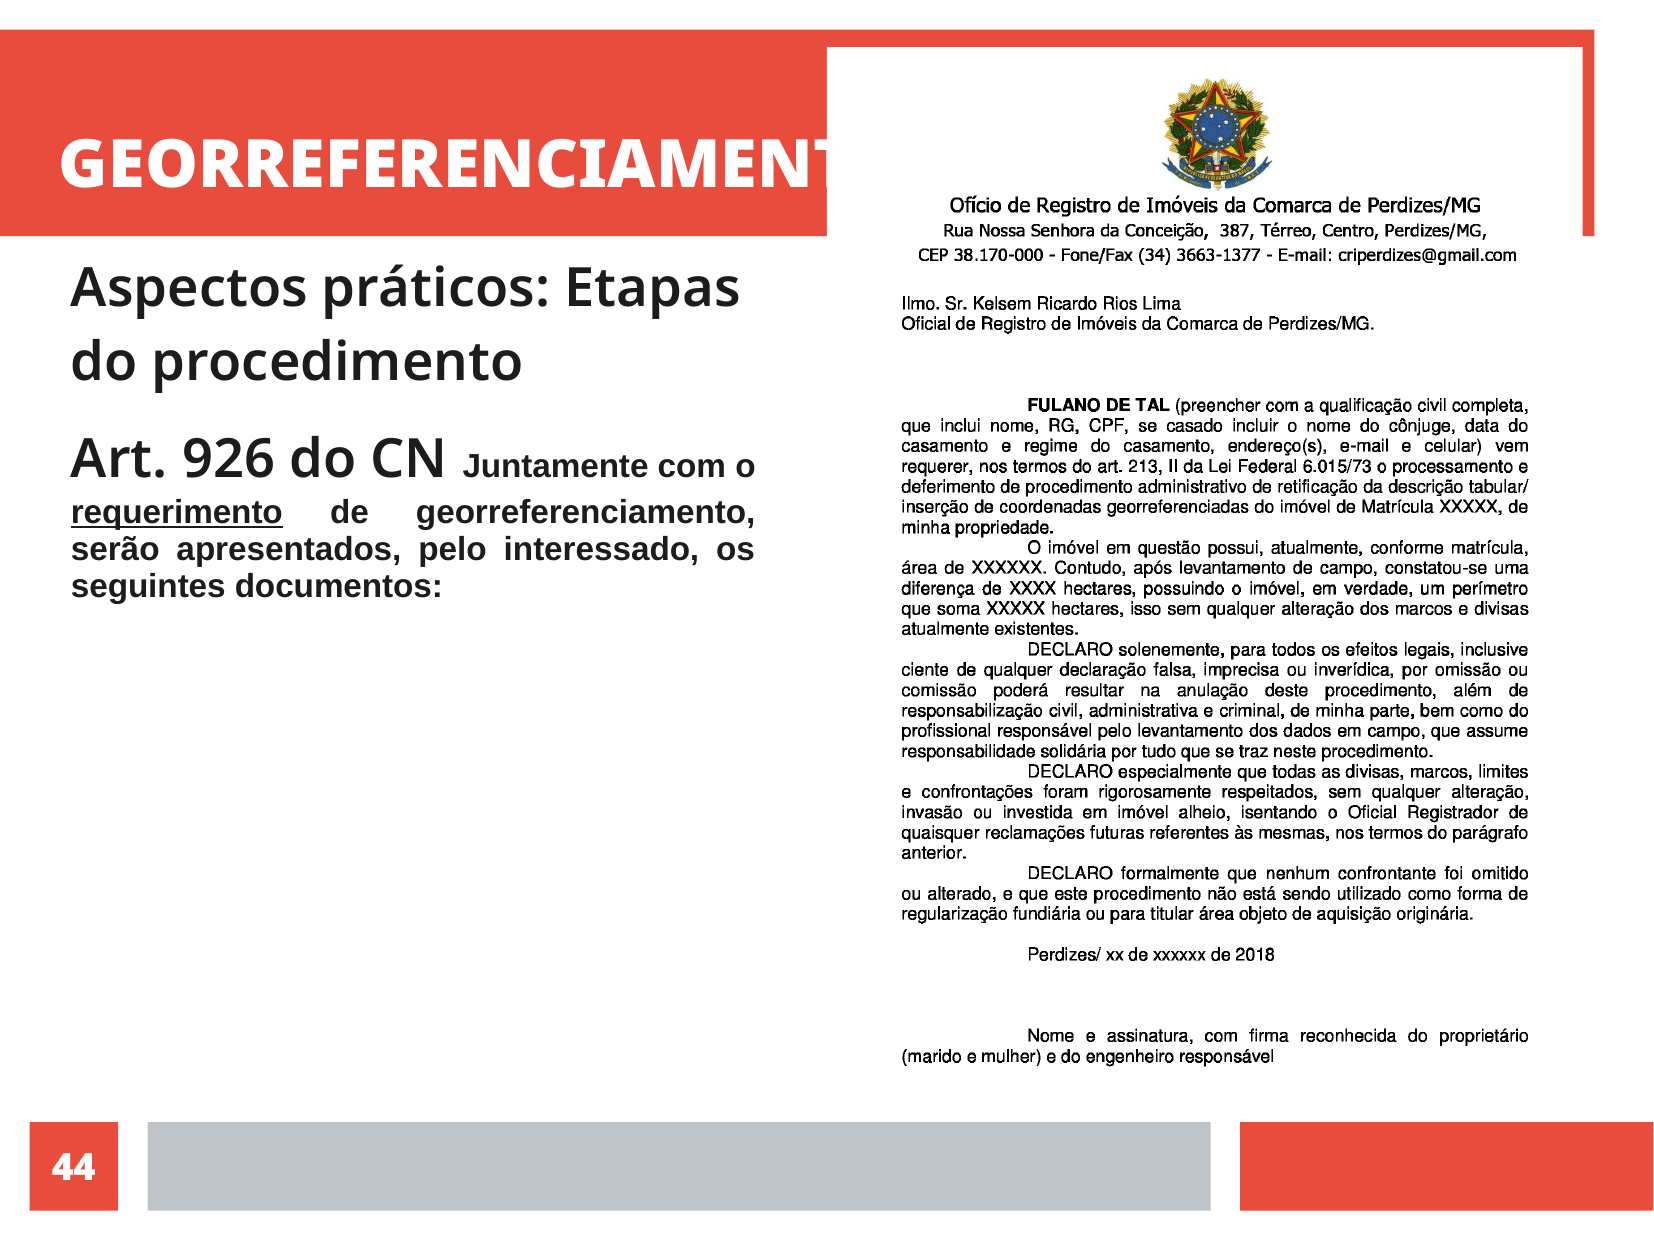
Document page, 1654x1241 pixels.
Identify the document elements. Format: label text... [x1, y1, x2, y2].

title GEORREFERENCIAMENTO [1583, 59, 1595, 207]
picture [826, 47, 1583, 1075]
title GEORREFERENCIAMENTO [59, 59, 826, 207]
list Aspectos práticos: Etapas do procedimento Art. 926 do CN Juntamente com o requerimento de georreferenciamento, serão apresentados, pelo interessado, os seguintes documentos: [70, 248, 756, 1016]
